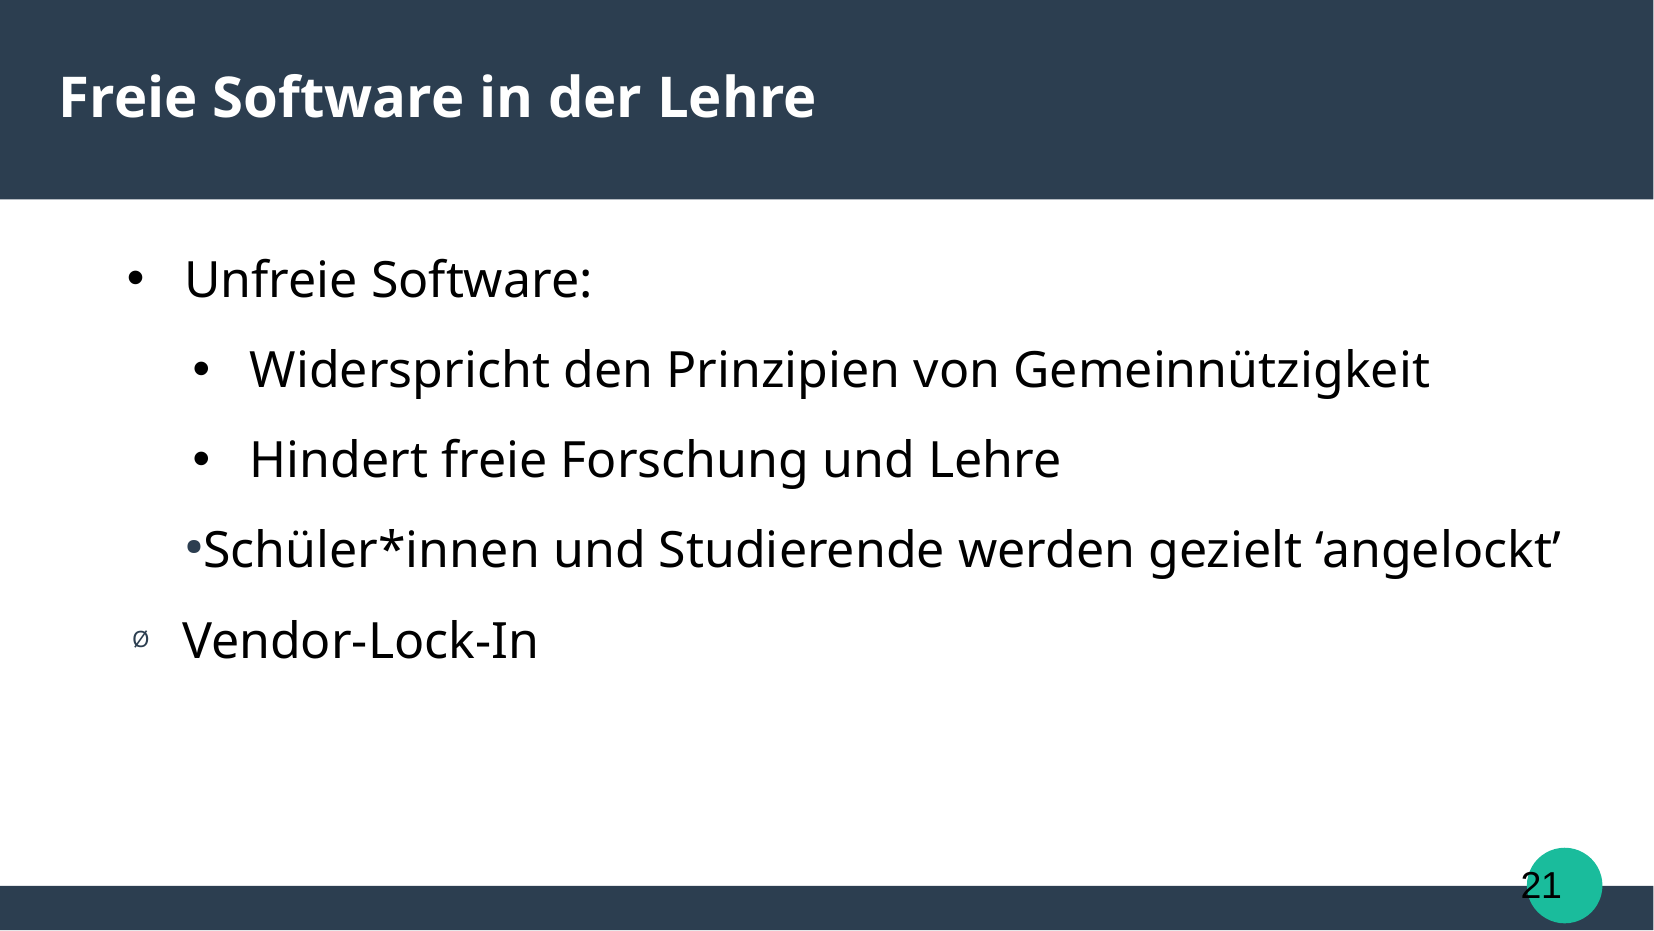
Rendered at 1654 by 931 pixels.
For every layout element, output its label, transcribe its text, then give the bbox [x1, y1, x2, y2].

title Freie Software in der Lehre [59, 37, 1595, 155]
list Unfreie Software: Widerspricht den Prinzipien von Gemeinnützigkeit Hindert freie Forschung und Lehre Schüler*innen und Studierende werden gezielt ‘angelockt’ Vendor-Lock-In [59, 243, 1595, 864]
